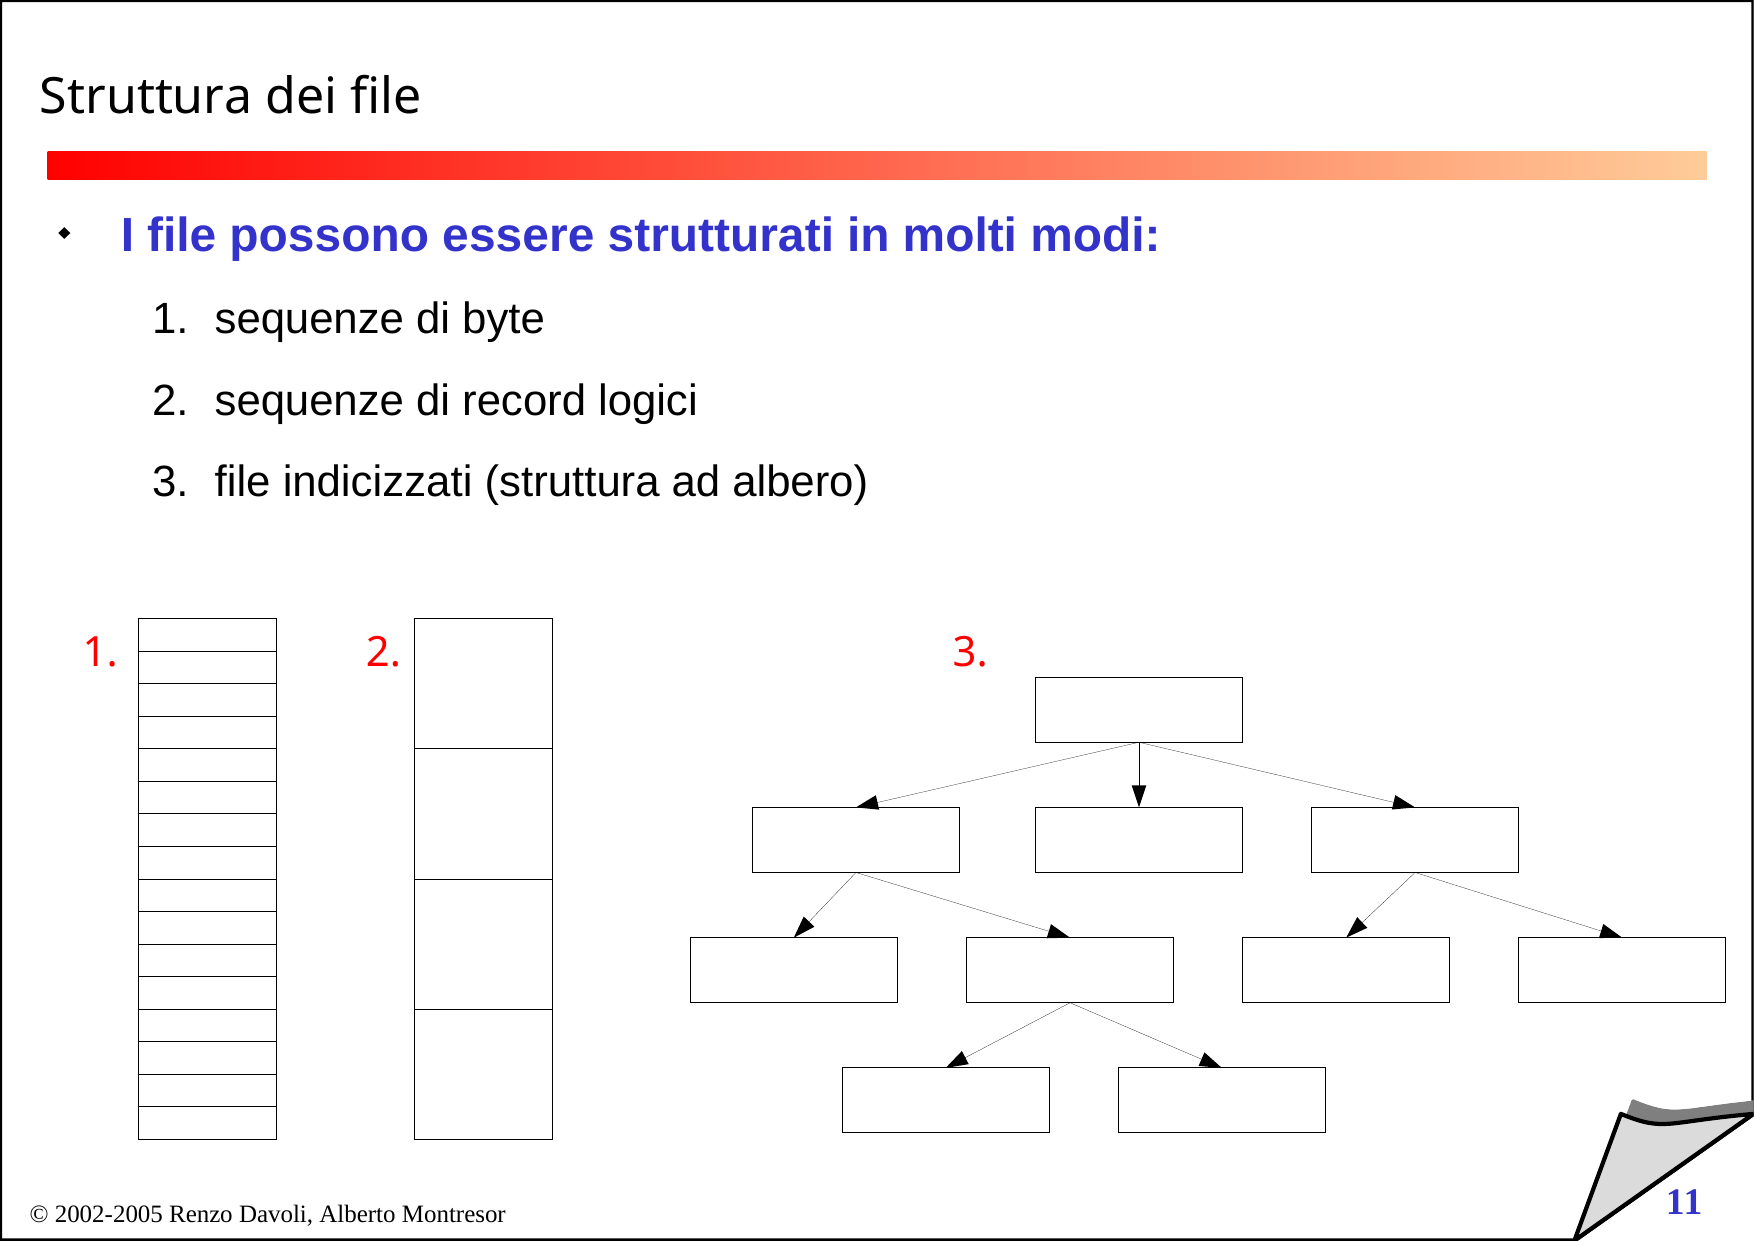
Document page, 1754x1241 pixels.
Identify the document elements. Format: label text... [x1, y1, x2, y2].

text_box 9 [1469, 152, 1474, 179]
title Struttura dei file [40, 49, 1713, 144]
text_box 1. [82, 618, 118, 683]
text_box 2. [365, 618, 409, 683]
text_box 3. [952, 618, 995, 683]
list I file possono essere strutturati in molti modi: sequenze di byte sequenze di record logici file indicizzati (struttura ad albero) [58, 206, 1695, 554]
